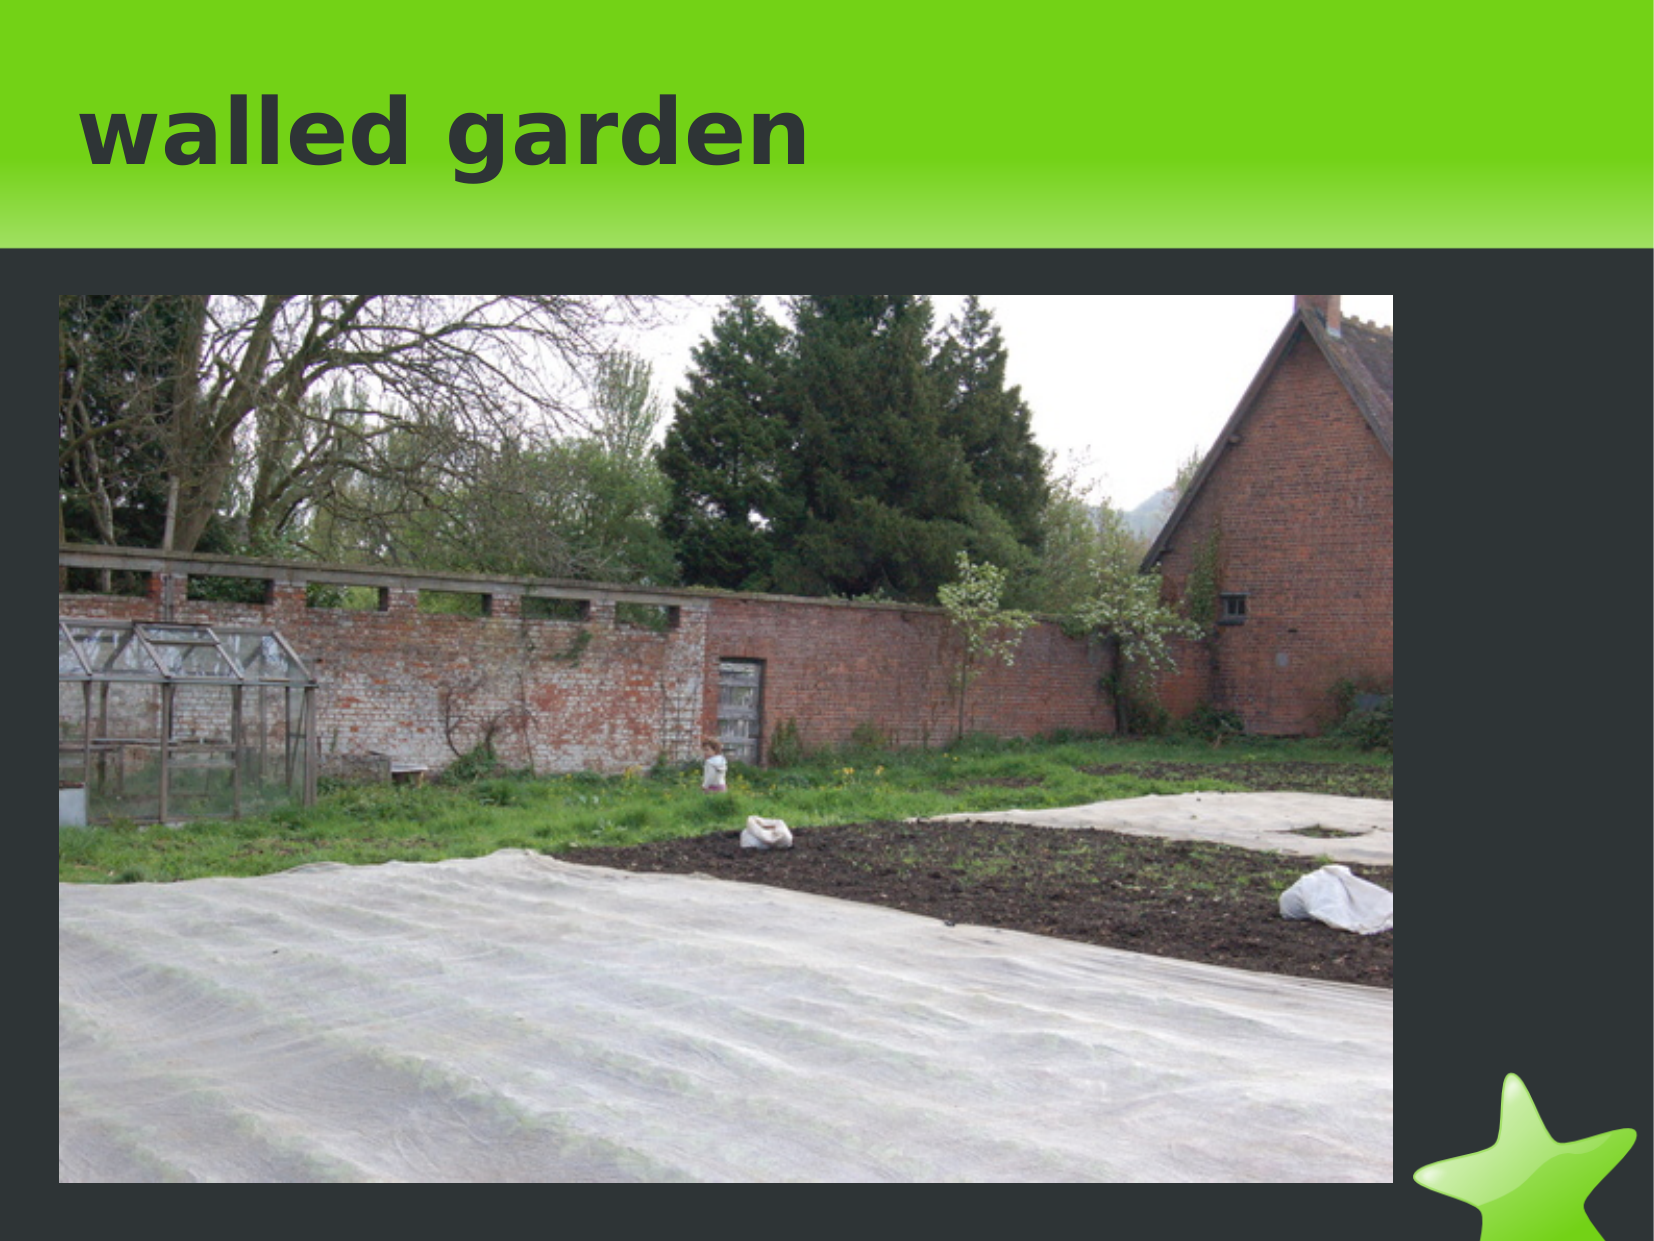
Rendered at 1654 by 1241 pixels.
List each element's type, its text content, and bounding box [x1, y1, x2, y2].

title walled garden [76, 36, 1565, 229]
picture [0, 0, 1654, 1241]
